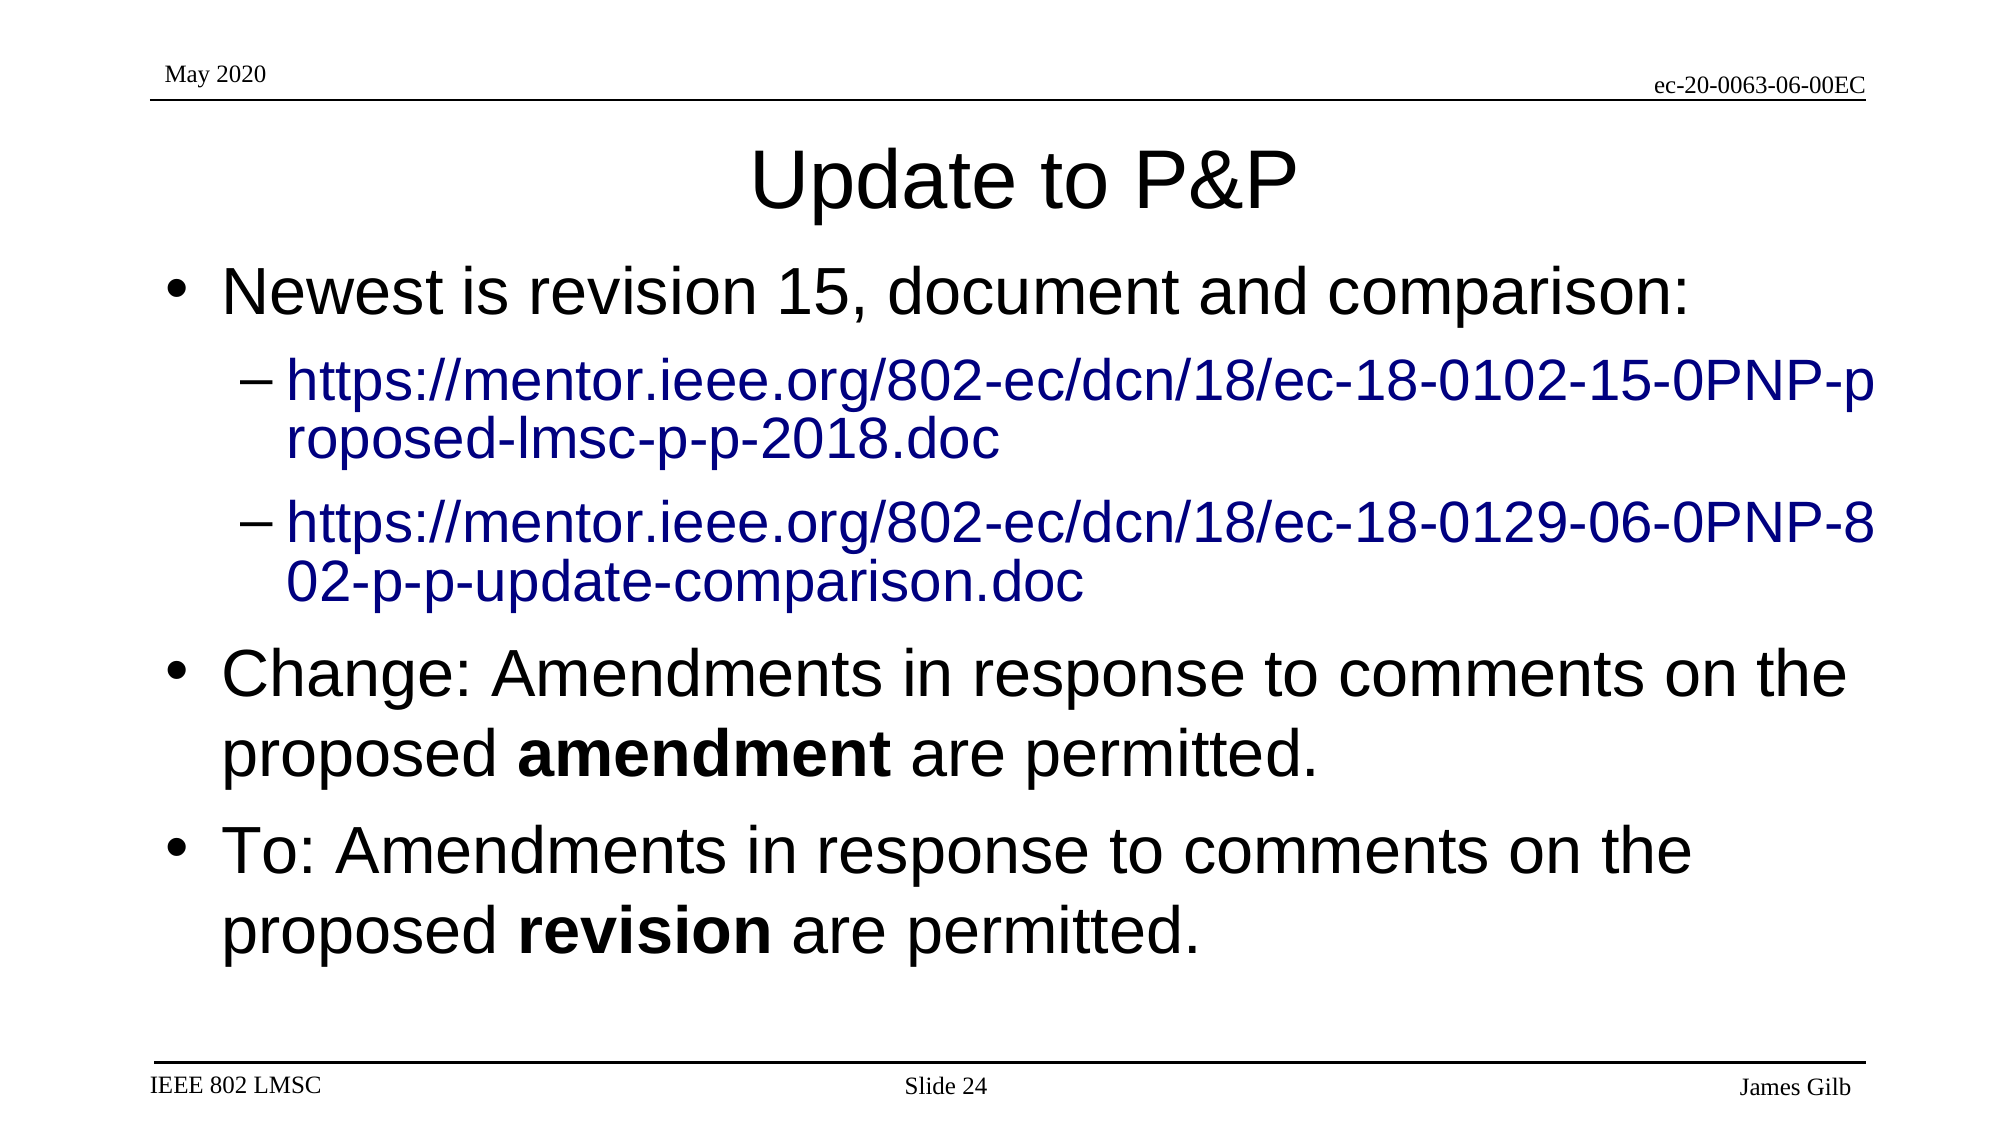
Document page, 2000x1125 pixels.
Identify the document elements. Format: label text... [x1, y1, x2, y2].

title Update to P&P [149, 112, 1900, 238]
text_box [149, 239, 1900, 1051]
